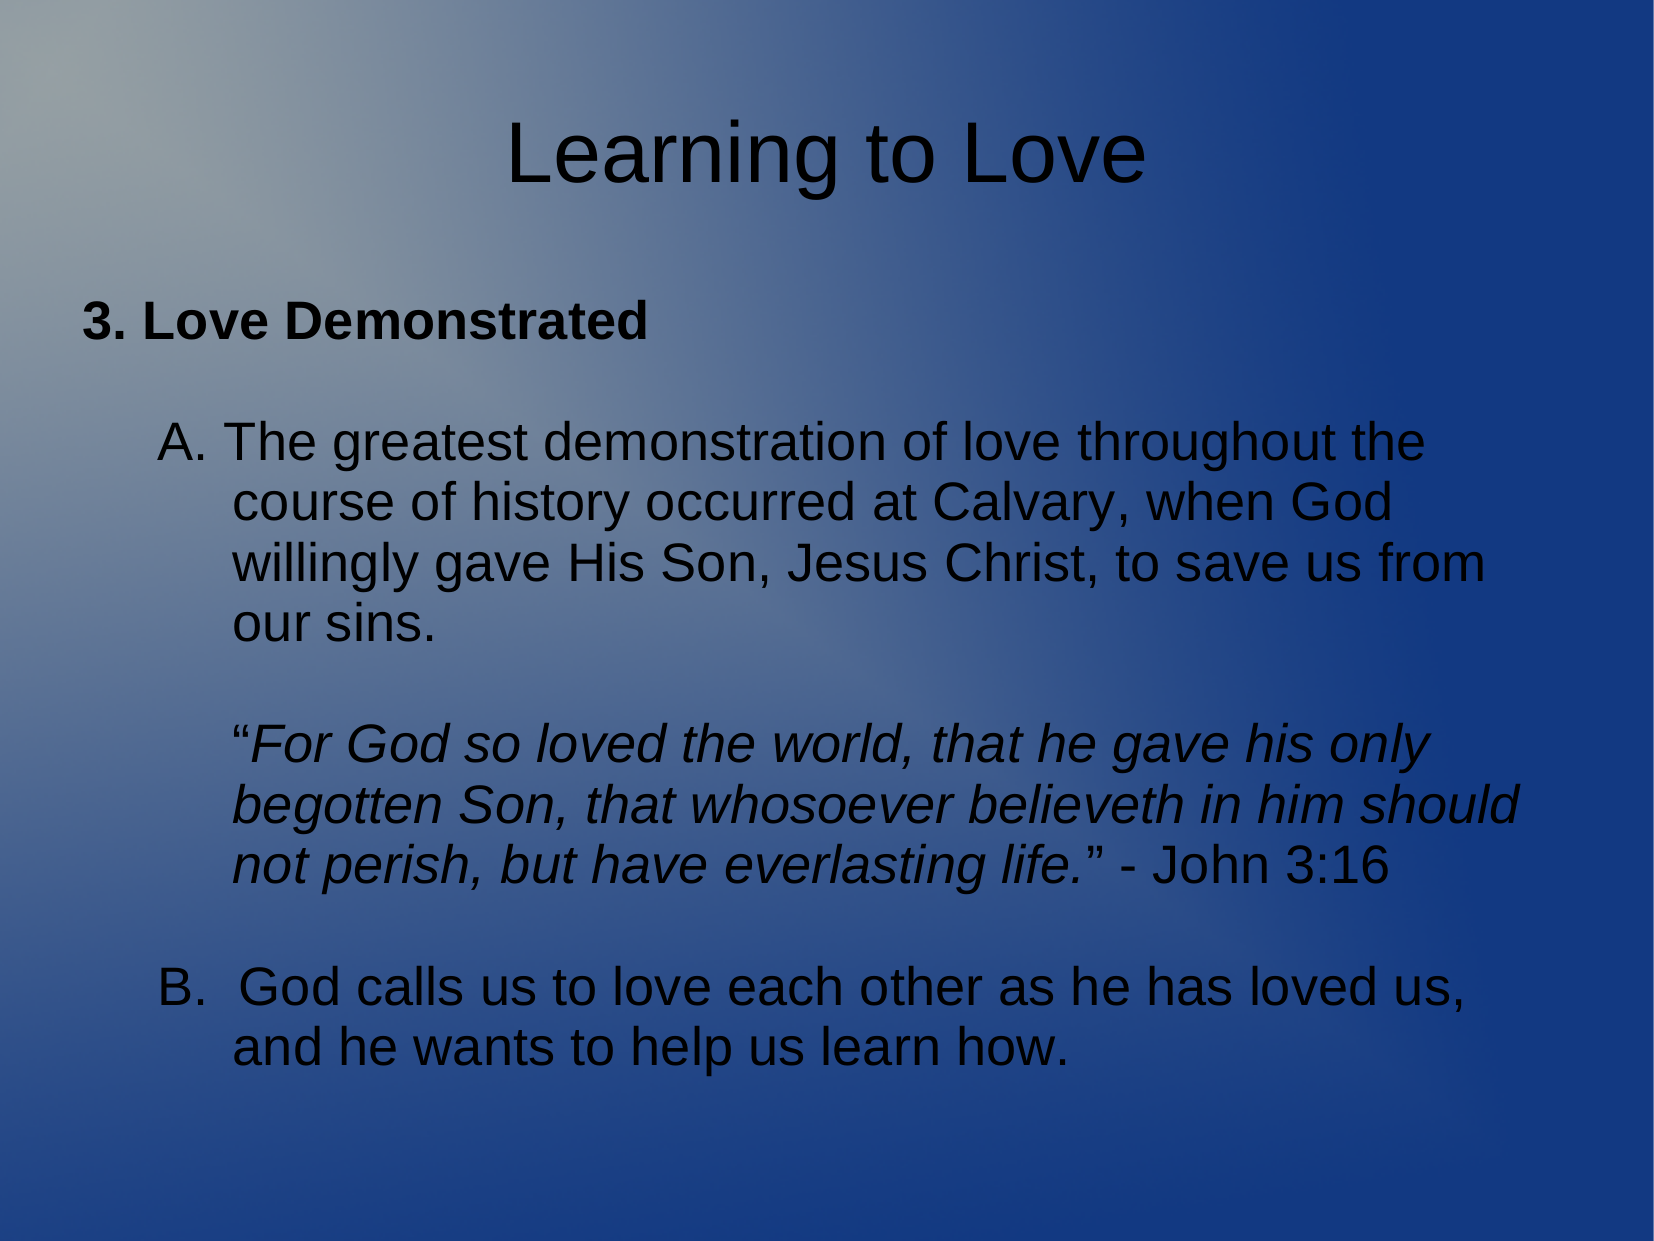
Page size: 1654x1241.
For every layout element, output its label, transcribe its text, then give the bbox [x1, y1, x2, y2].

title Learning to Love [82, 49, 1571, 257]
picture [0, 0, 1654, 1241]
subtitle 3. Love Demonstrated A. The greatest demonstration of love throughout the course of history occurred at Calvary, when God willingly gave His Son, Jesus Christ, to save us from our sins. “For God so loved the world, that he gave his only begotten Son, that whosoever believeth in him should not perish, but have everlasting life.” - John 3:16 B. God calls us to love each other as he has loved us, and he wants to help us learn how. [82, 290, 1571, 1241]
